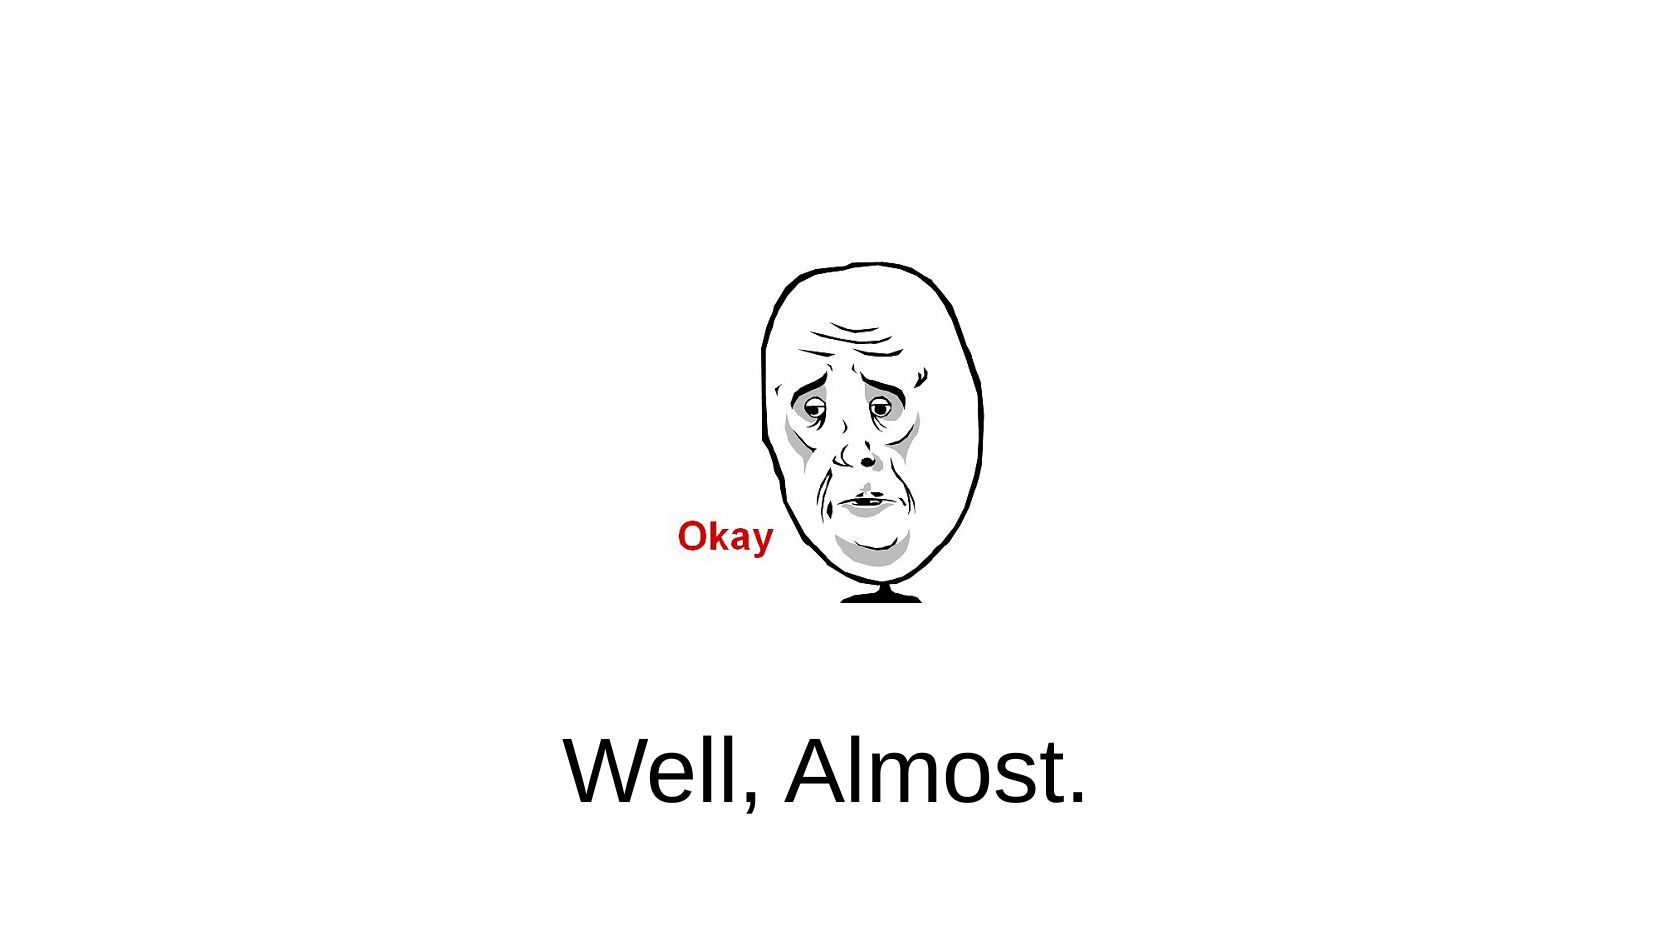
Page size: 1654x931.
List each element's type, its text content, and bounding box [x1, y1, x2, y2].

picture [668, 259, 986, 603]
title Well, Almost. [82, 667, 1571, 875]
